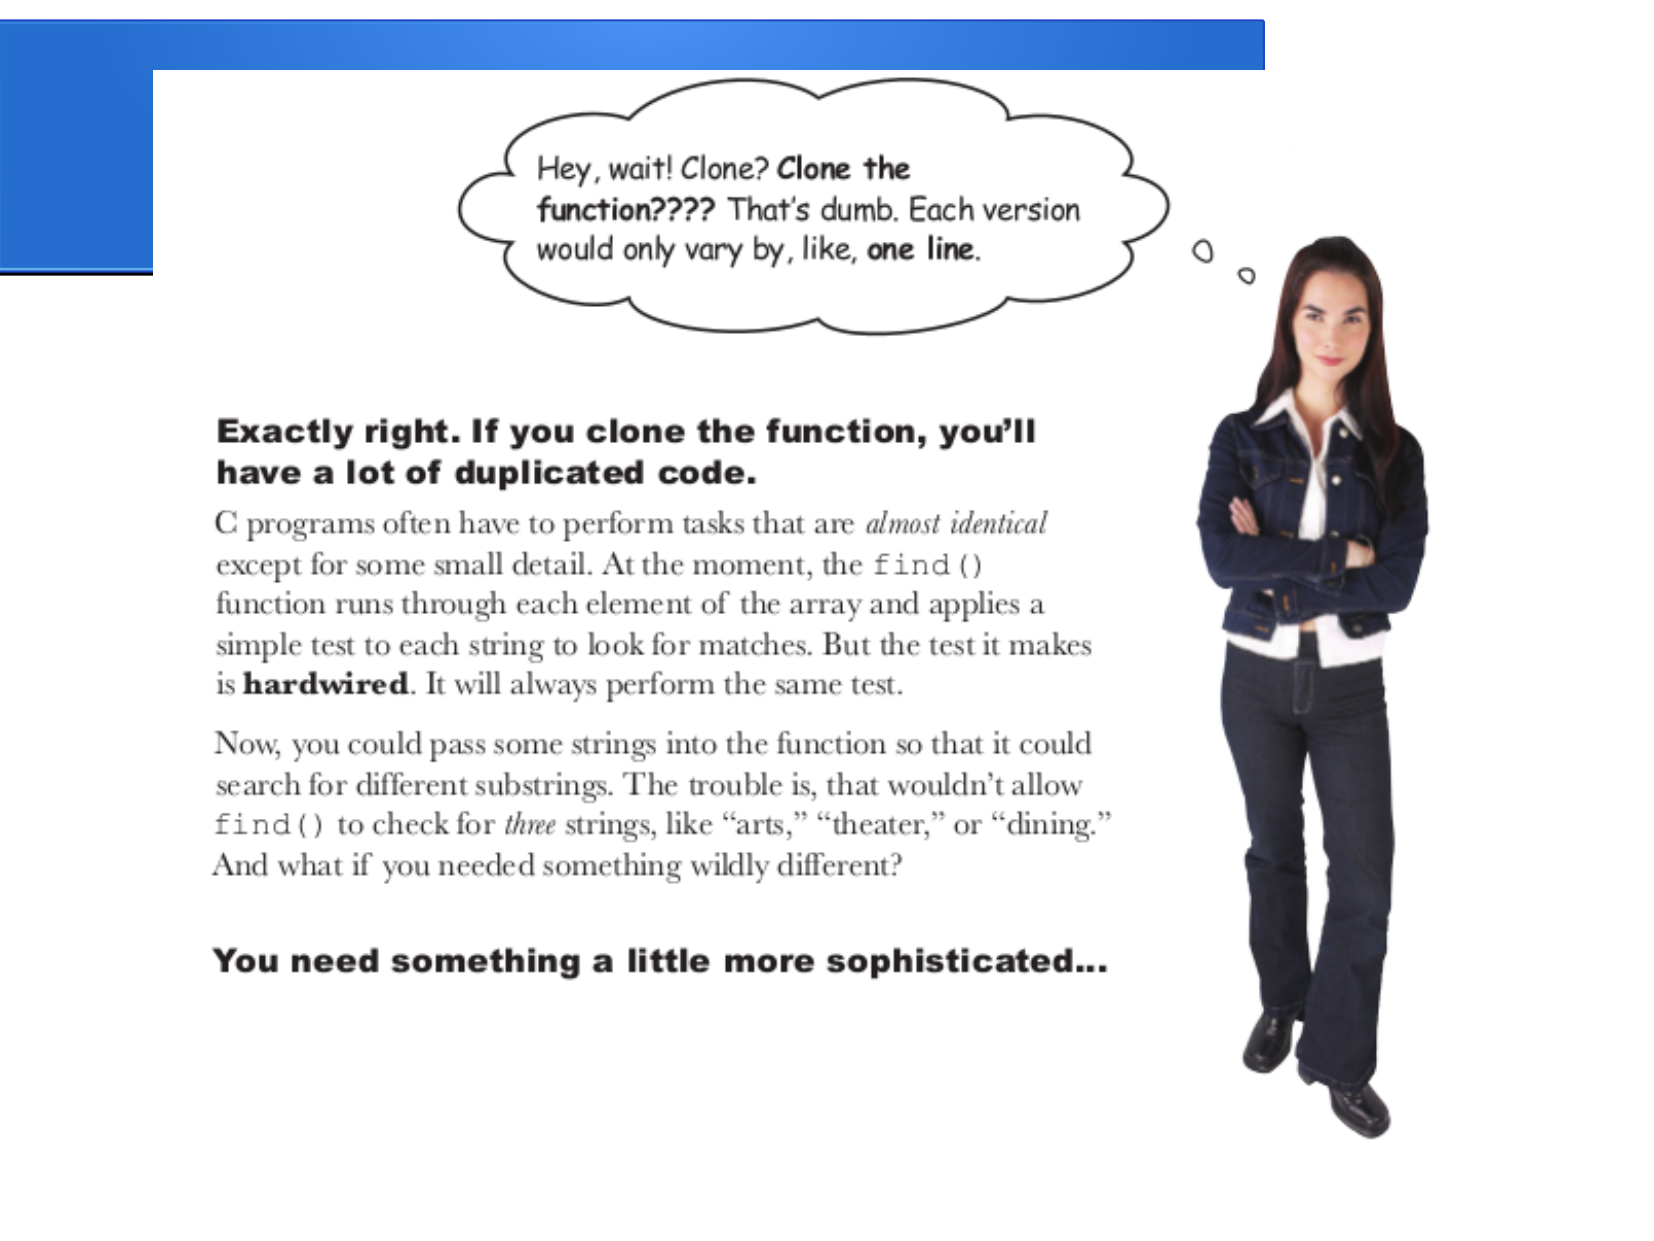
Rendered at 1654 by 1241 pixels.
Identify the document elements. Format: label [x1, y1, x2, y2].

picture [153, 70, 1453, 1158]
